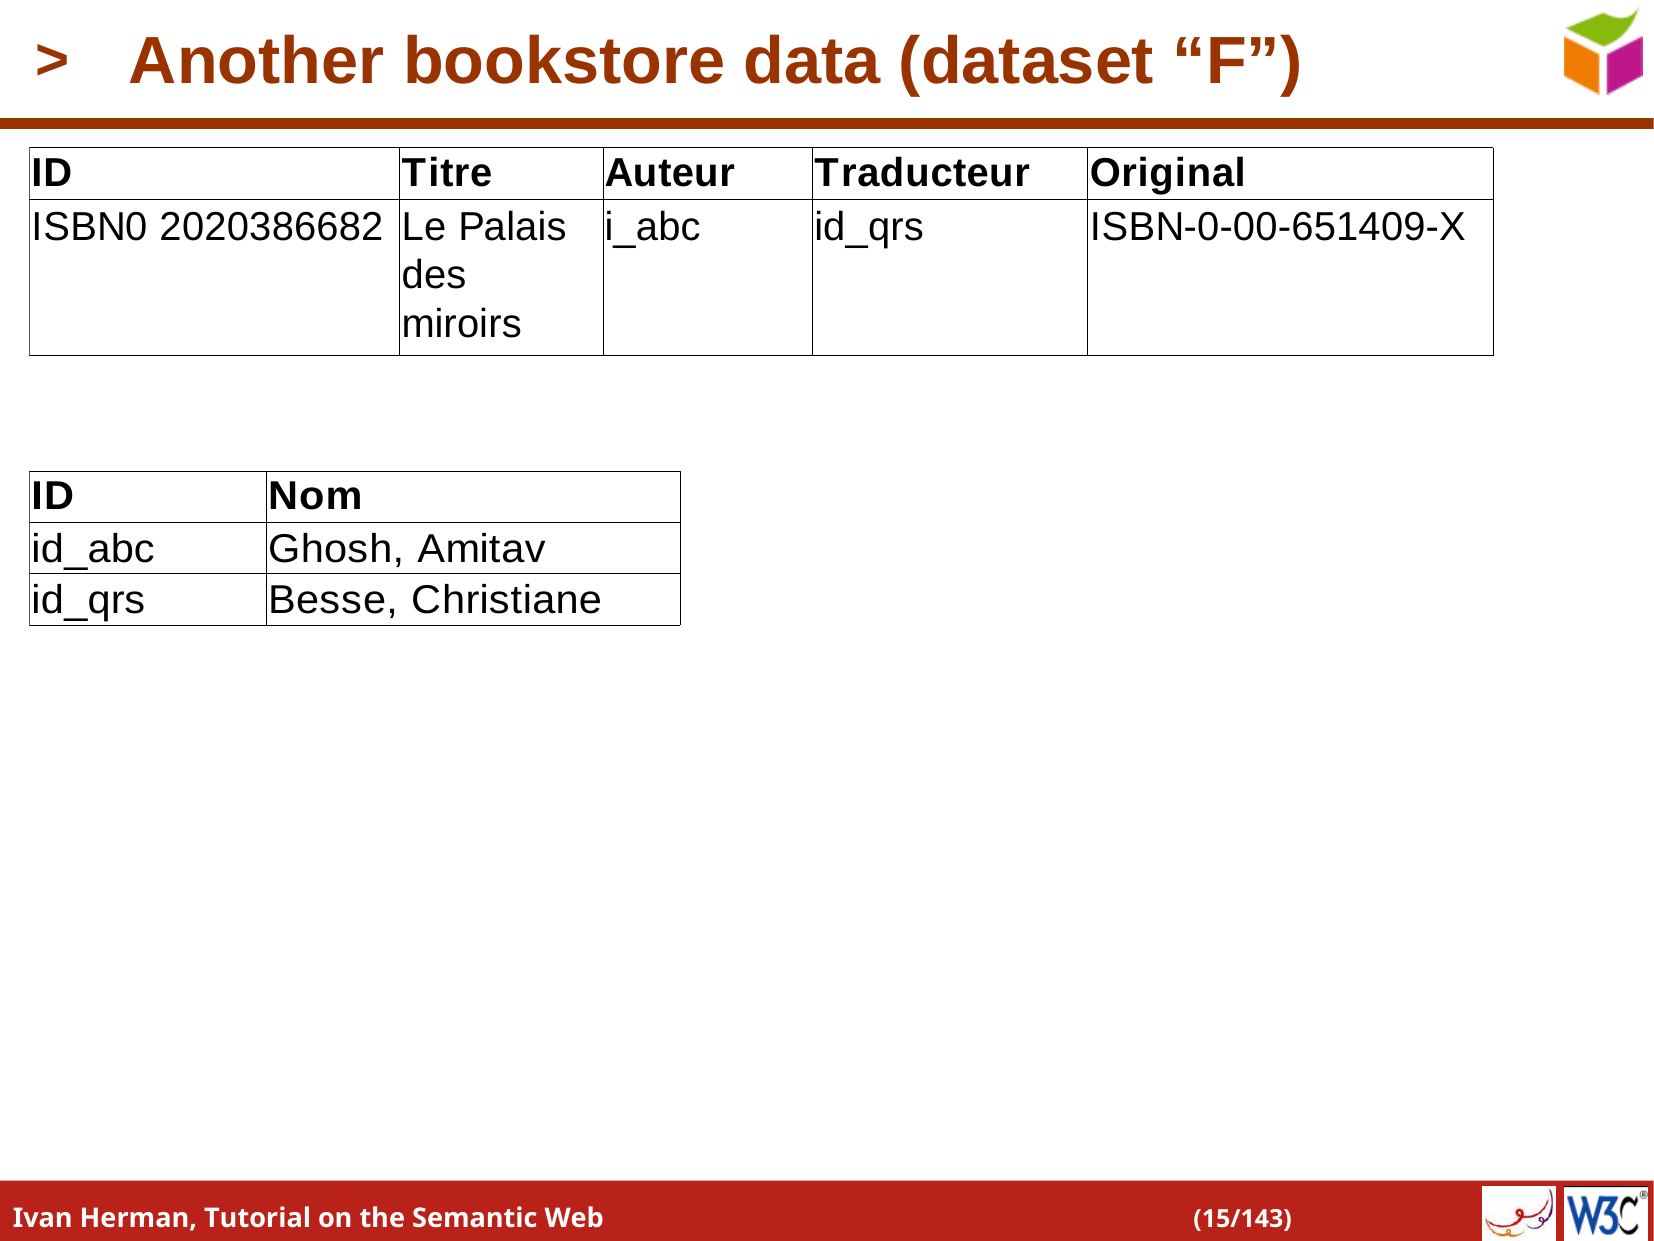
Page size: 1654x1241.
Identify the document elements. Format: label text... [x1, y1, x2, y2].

picture [1564, 5, 1643, 95]
chart [29, 147, 1623, 1241]
title Another bookstore data (dataset “F”) [93, 0, 1493, 119]
picture [1606, 1186, 1648, 1241]
